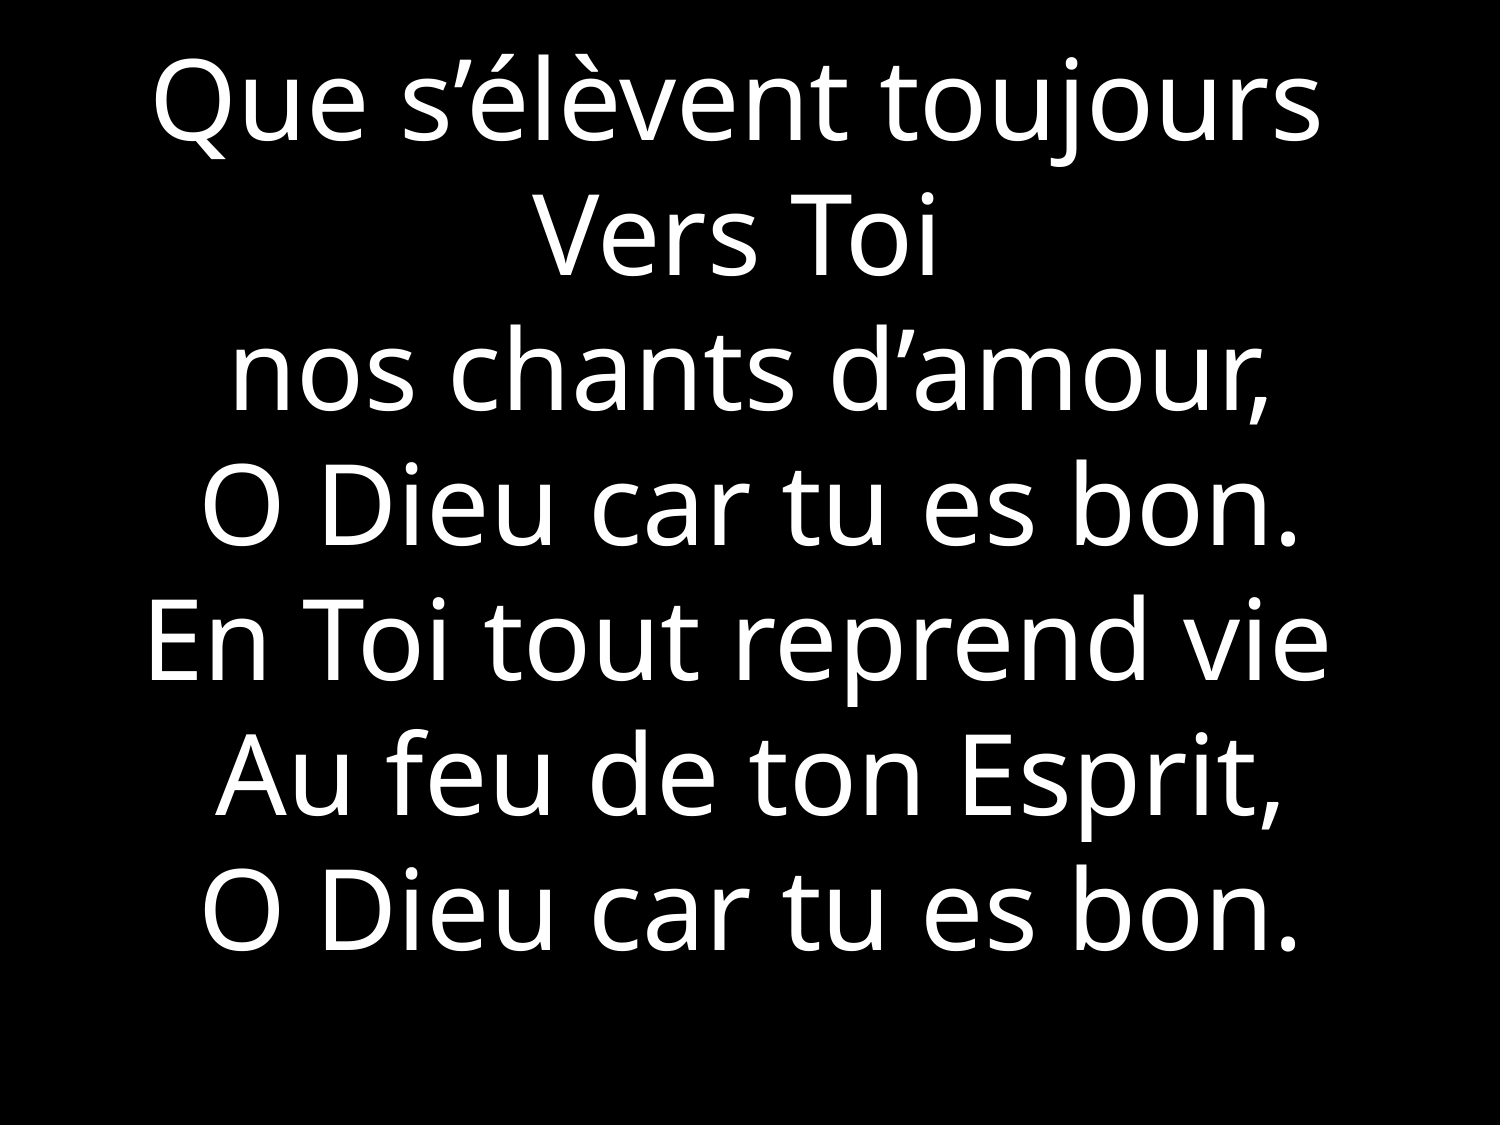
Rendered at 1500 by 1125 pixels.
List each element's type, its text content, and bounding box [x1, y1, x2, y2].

list Que s’élèvent toujours Vers Toi nos chants d’amour, O Dieu car tu es bon. En Toi tout reprend vie Au feu de ton Esprit, O Dieu car tu es bon. [3, 20, 1500, 1125]
